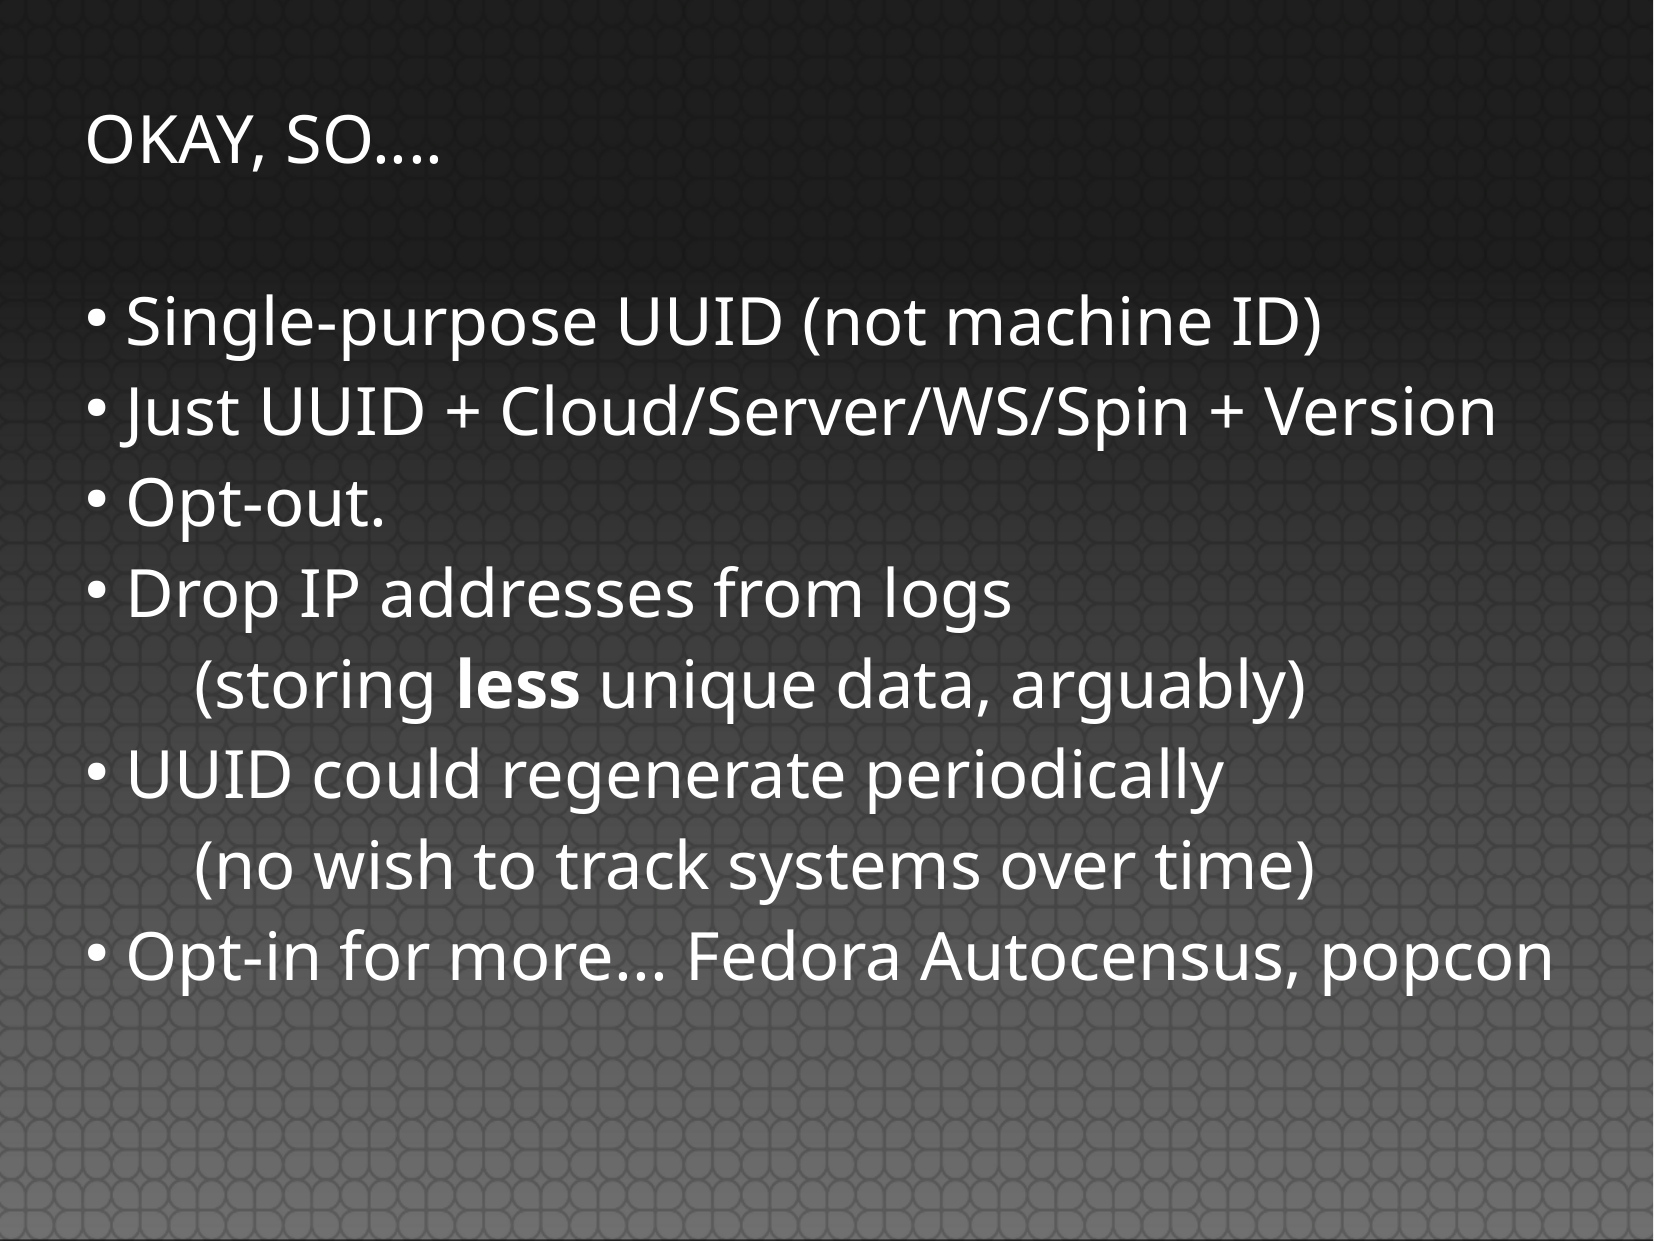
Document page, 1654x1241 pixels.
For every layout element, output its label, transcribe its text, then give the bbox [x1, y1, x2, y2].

picture [0, 0, 1654, 1241]
subtitle OKAY, SO.... Single-purpose UUID (not machine ID) Just UUID + Cloud/Server/WS/Spin + Version Opt-out. Drop IP addresses from logs (storing less unique data, arguably) UUID could regenerate periodically (no wish to track systems over time) Opt-in for more... Fedora Autocensus, popcon [84, 126, 1573, 1148]
